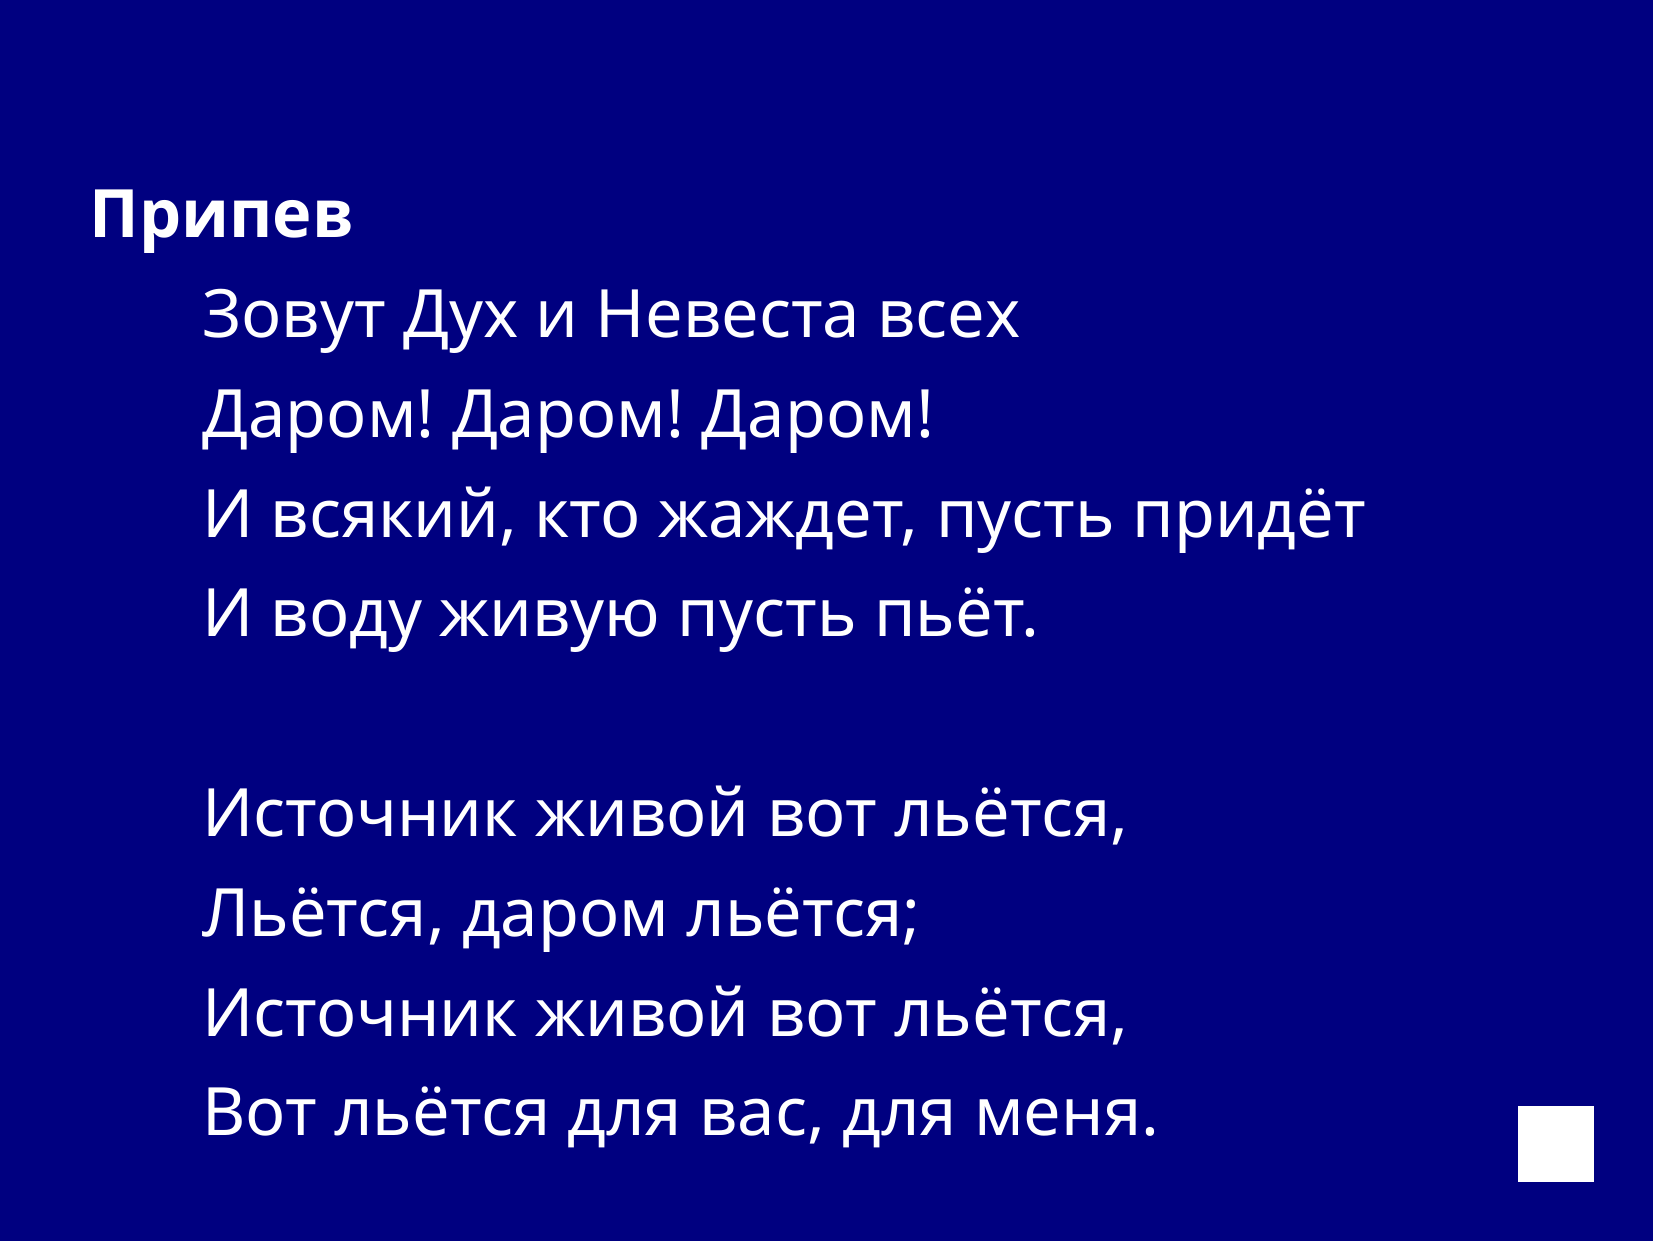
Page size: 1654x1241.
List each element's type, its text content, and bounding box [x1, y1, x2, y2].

text_box [1518, 1106, 1594, 1182]
text_box Припев Зовут Дух и Невеста всех Даром! Даром! Даром! И всякий, кто жаждет, пусть придёт И воду живую пусть пьёт. Источник живой вот льётся, Льётся, даром льётся; Источник живой вот льётся, Вот льётся для вас, для меня. [75, 150, 1576, 1163]
